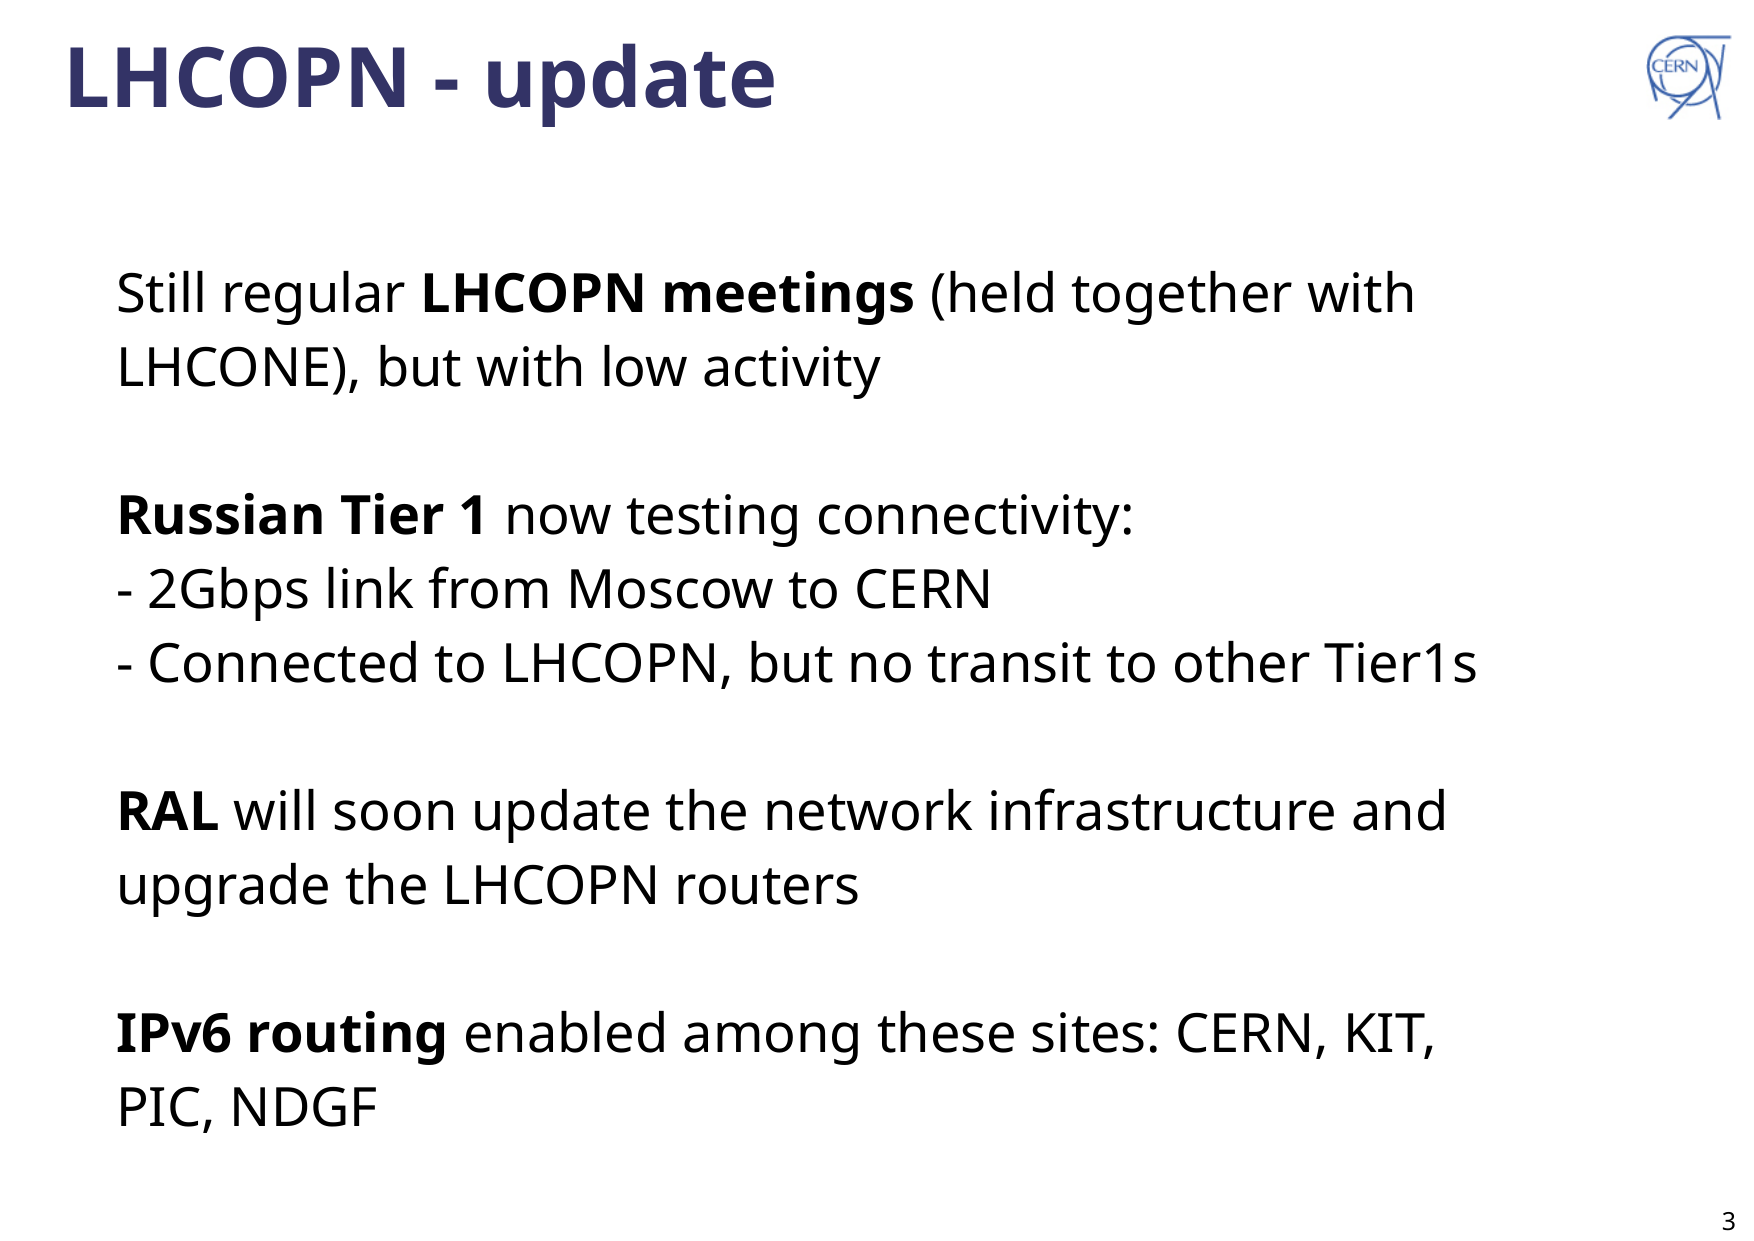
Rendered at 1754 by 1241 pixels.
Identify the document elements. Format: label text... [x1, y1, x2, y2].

text_box Still regular LHCOPN meetings (held together with LHCONE), but with low activity Russian Tier 1 now testing connectivity: - 2Gbps link from Moscow to CERN - Connected to LHCOPN, but no transit to other Tier1s RAL will soon update the network infrastructure and upgrade the LHCOPN routers IPv6 routing enabled among these sites: CERN, KIT, PIC, NDGF [101, 247, 1549, 1049]
title LHCOPN - update [63, 0, 1621, 166]
picture [1646, 34, 1732, 120]
